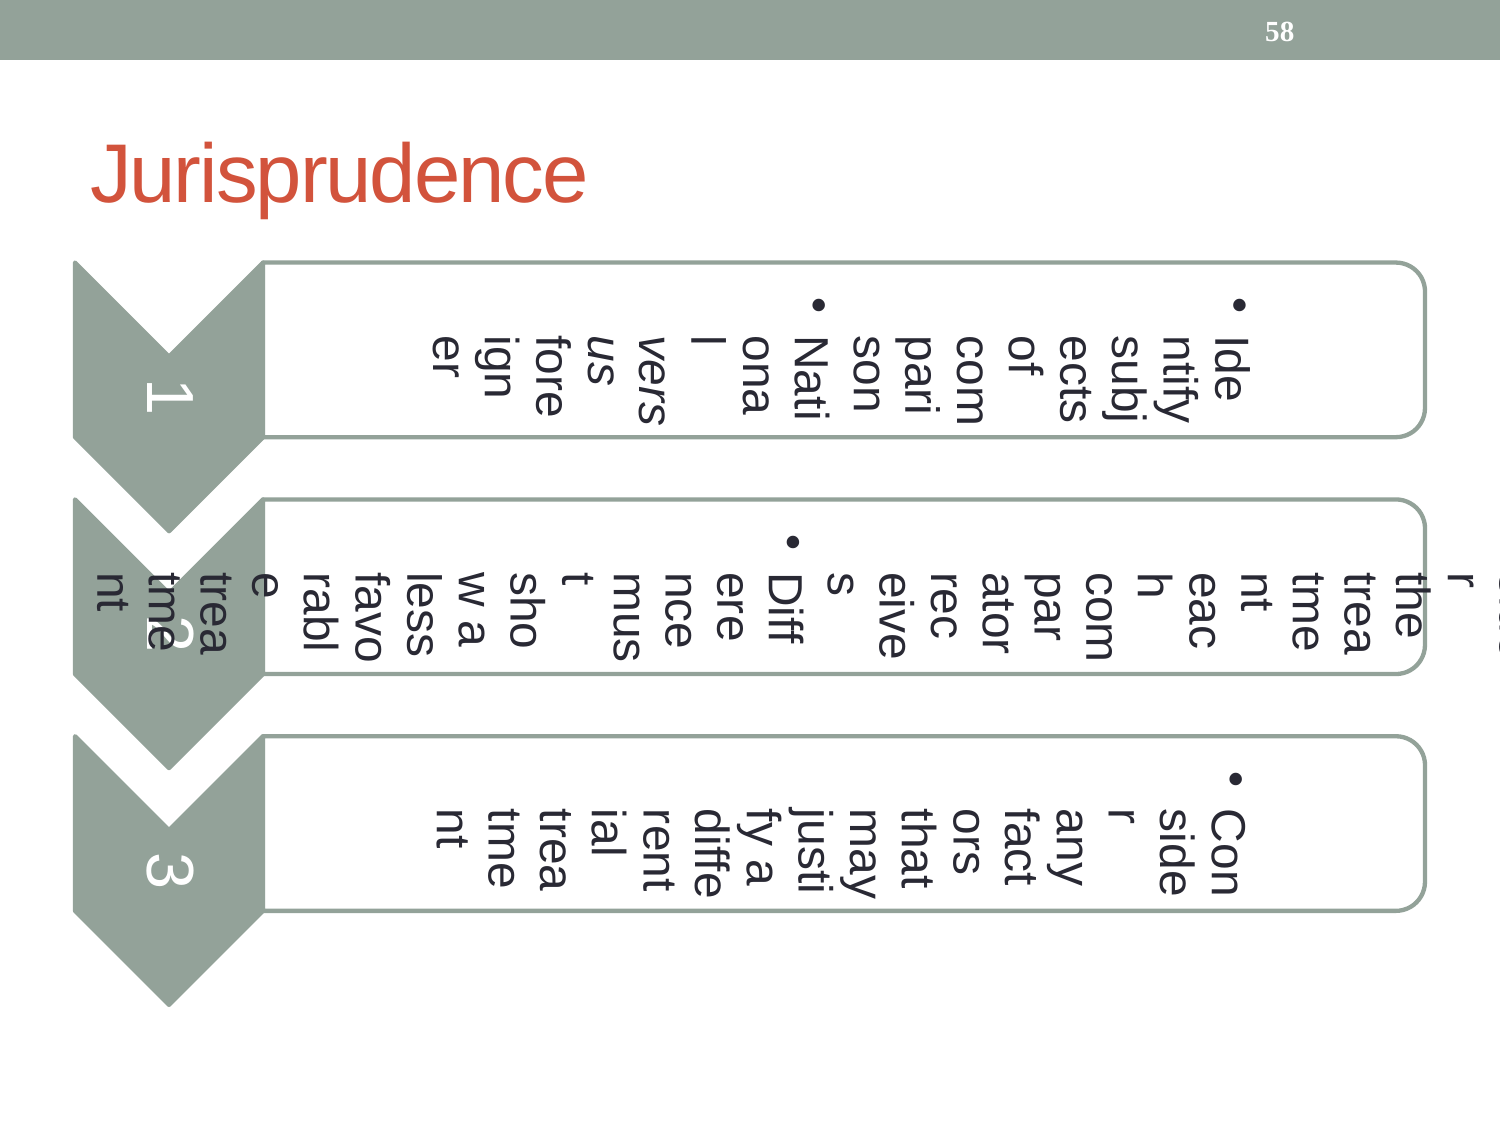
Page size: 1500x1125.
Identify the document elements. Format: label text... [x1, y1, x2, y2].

text_box Consider any factors that may justify a differential treatment [263, 736, 1426, 911]
text_box Consider the treatment each comparator receives Difference must show a less favorable treatment [263, 499, 1426, 675]
text_box 3 [75, 736, 263, 1005]
text_box Identify subjects of comparison National versus foreigner [263, 262, 1426, 438]
text_box 1 [75, 262, 263, 532]
text_box 2 [75, 499, 263, 769]
slide_number <編號> [1250, 3, 1425, 57]
title Jurisprudence [75, 87, 1425, 250]
text_box 2 [163, 636, 169, 645]
